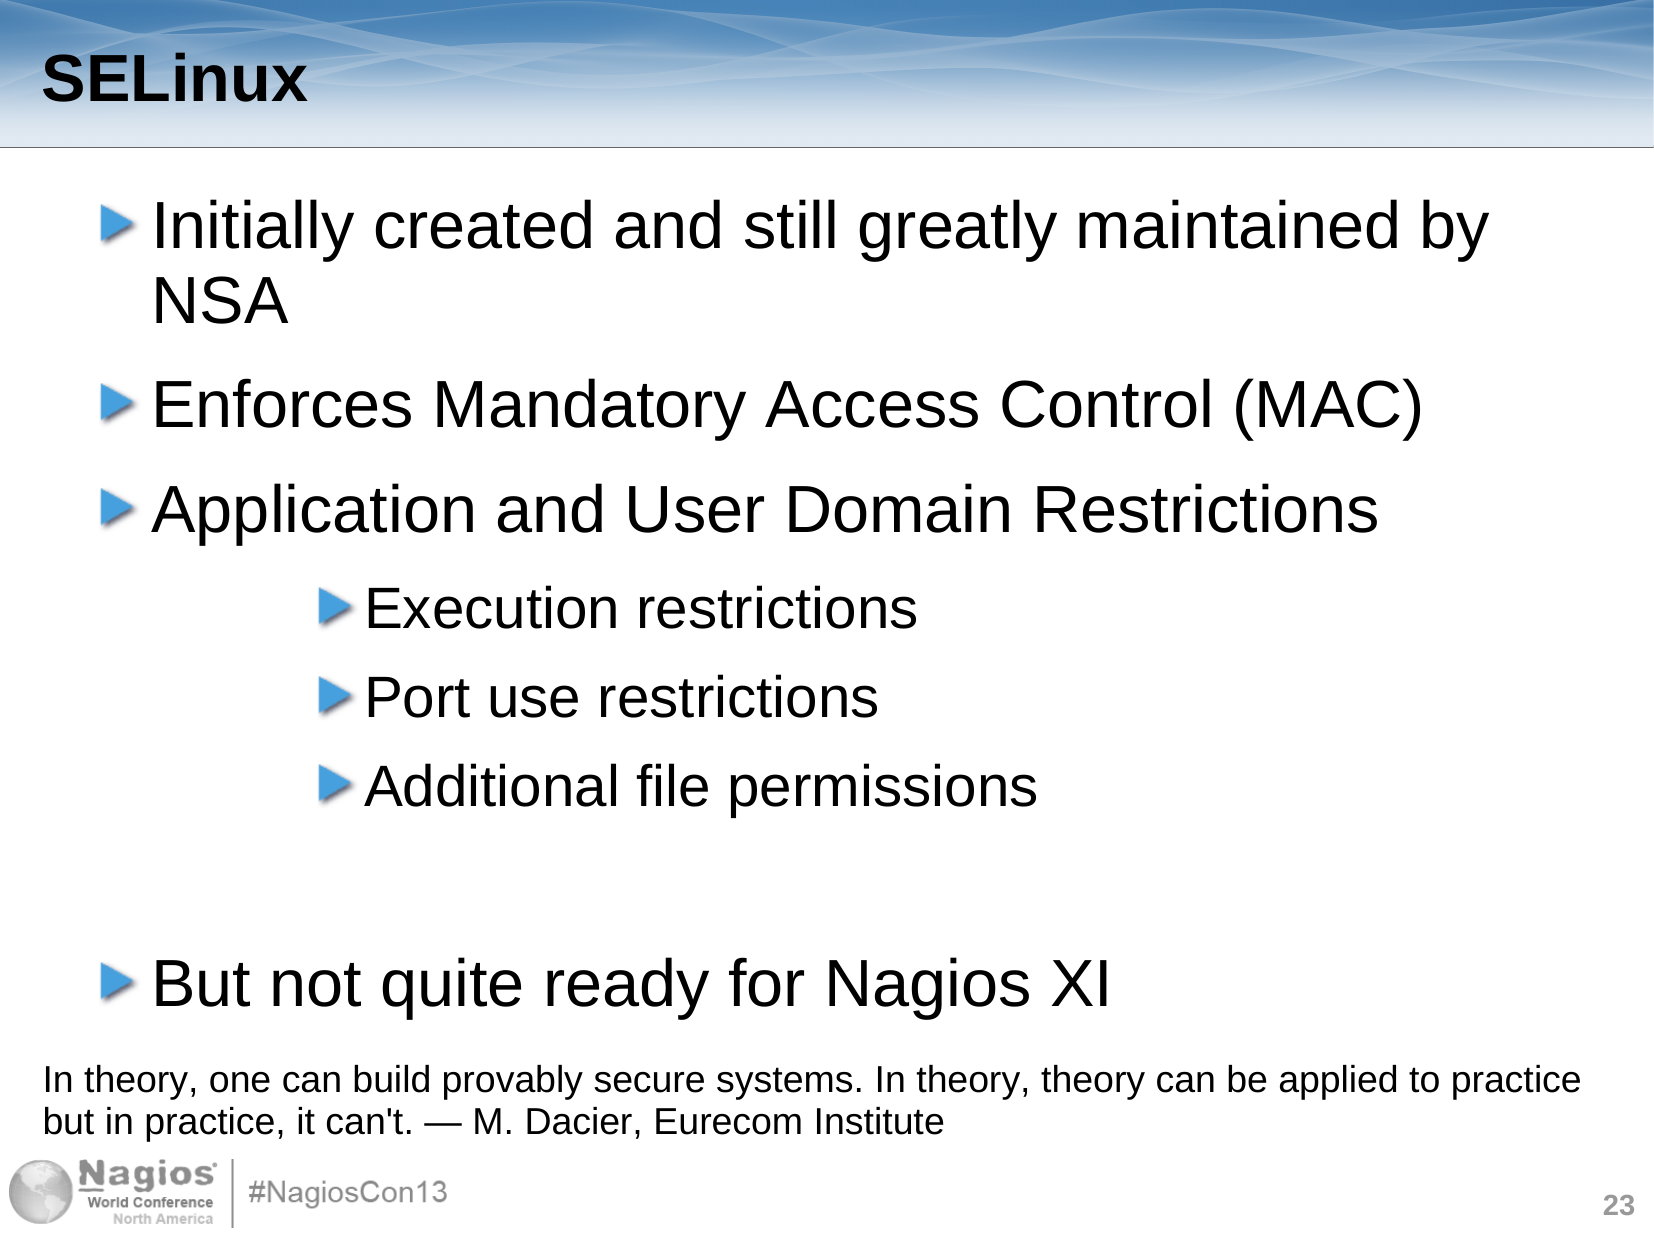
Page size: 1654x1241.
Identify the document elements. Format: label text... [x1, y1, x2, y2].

picture [0, 0, 1654, 147]
picture [9, 1159, 453, 1228]
text_box In theory, one can build provably secure systems. In theory, theory can be applied to practice but in practice, it can't. — M. Dacier, Eurecom Institute [27, 1050, 1626, 1150]
title SELinux [41, 29, 1248, 127]
list Initially created and still greatly maintained by NSA Enforces Mandatory Access Control (MAC) Application and User Domain Restrictions Execution restrictions Port use restrictions Additional file permissions But not quite ready for Nagios XI [80, 188, 1569, 1021]
